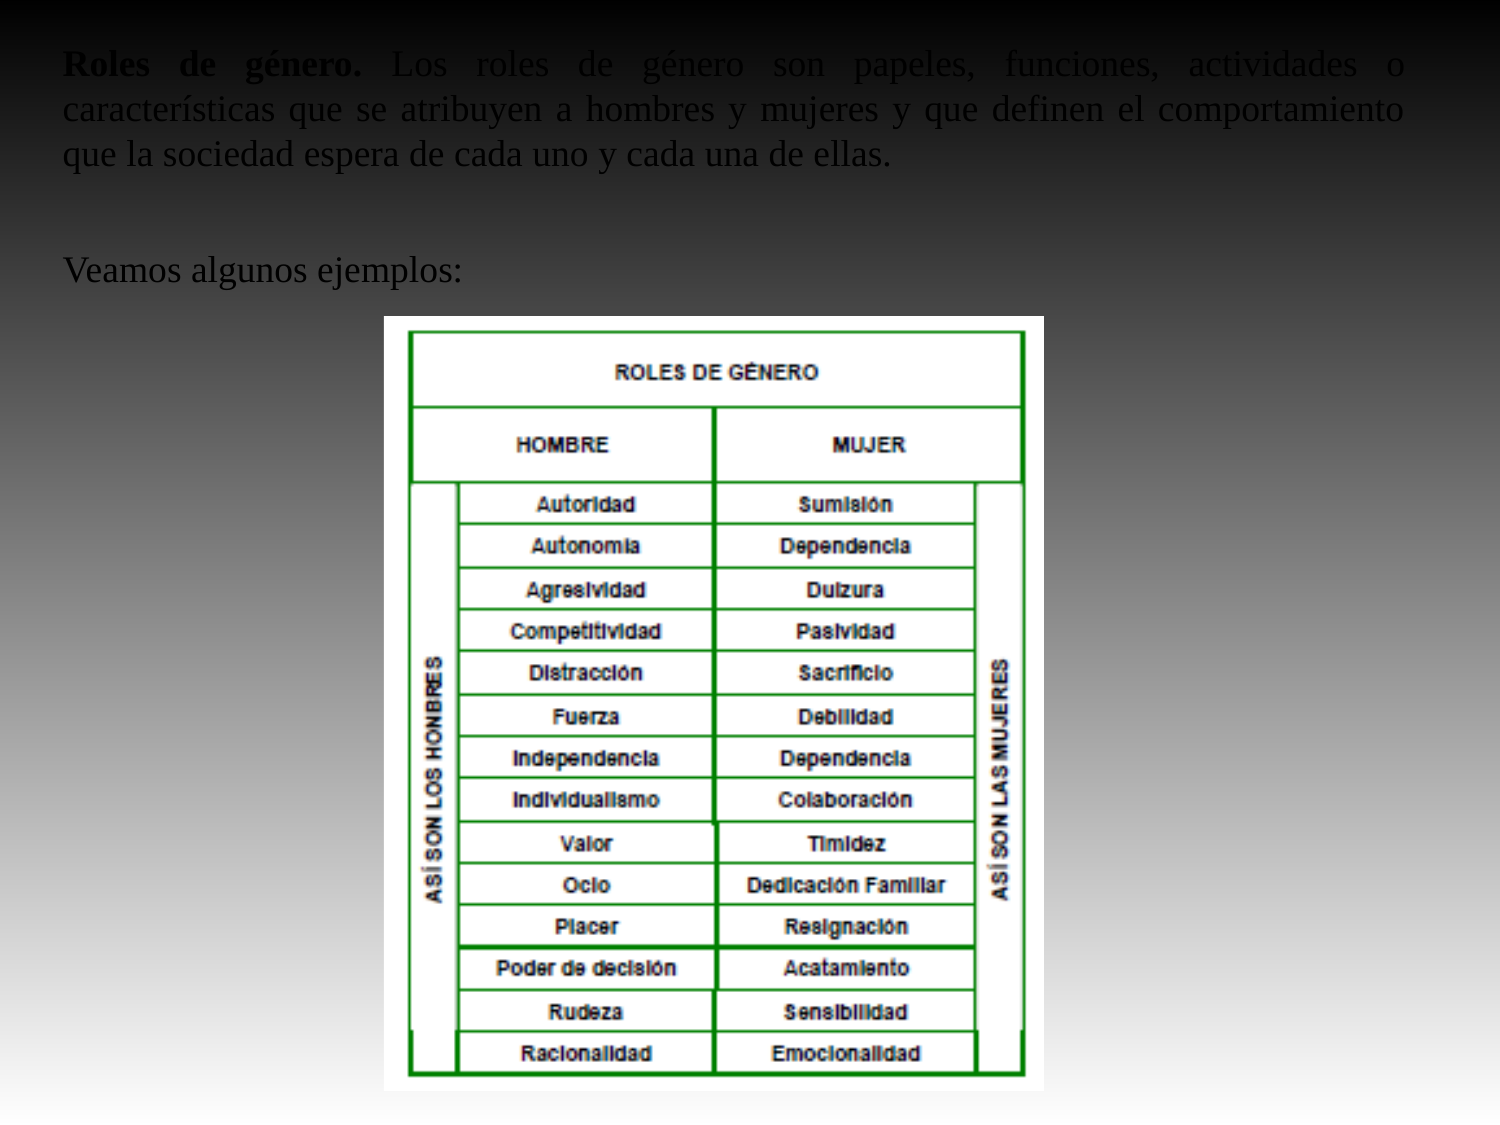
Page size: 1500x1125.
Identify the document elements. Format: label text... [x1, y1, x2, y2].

picture [383, 316, 1044, 1091]
text_box Roles de género. Los roles de género son papeles, funciones, actividades o características que se atribuyen a hombres y mujeres y que definen el comportamiento que la sociedad espera de cada uno y cada una de ellas. Veamos algunos ejemplos: [47, 30, 1422, 315]
